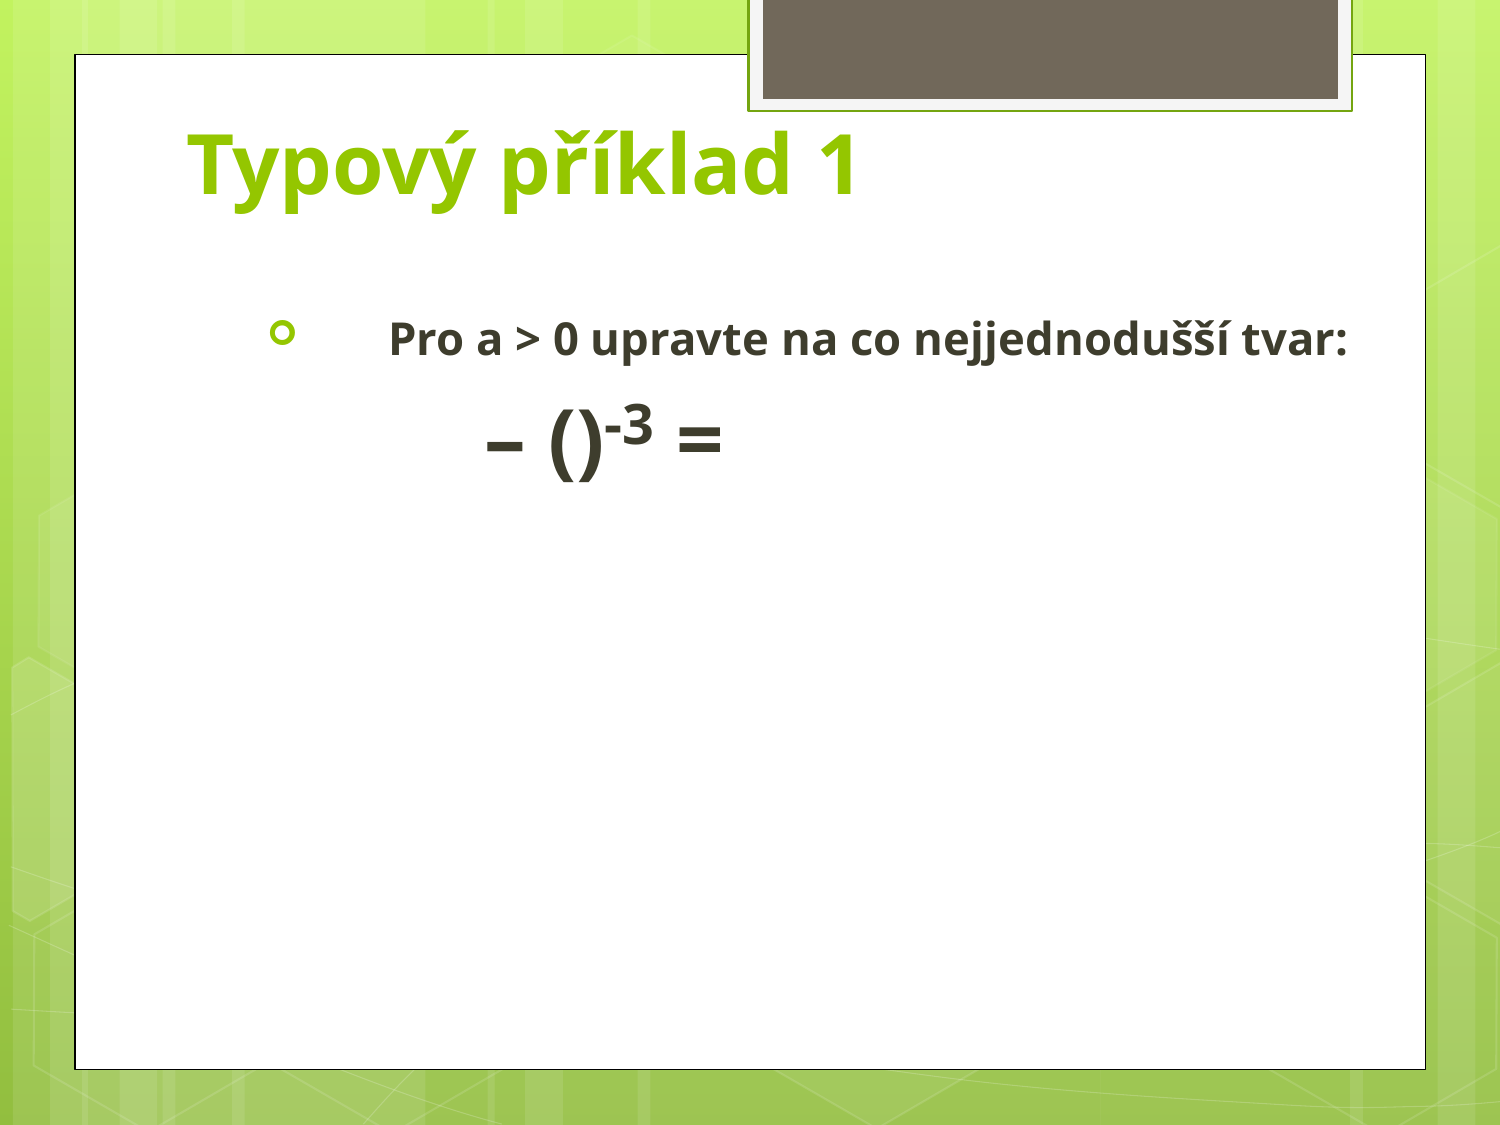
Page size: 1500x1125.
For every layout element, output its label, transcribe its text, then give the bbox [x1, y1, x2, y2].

title Typový příklad 1 [171, 30, 1415, 219]
list Pro a > 0 upravte na co nejjednodušší tvar: – ()-3 = [64, 302, 1415, 497]
